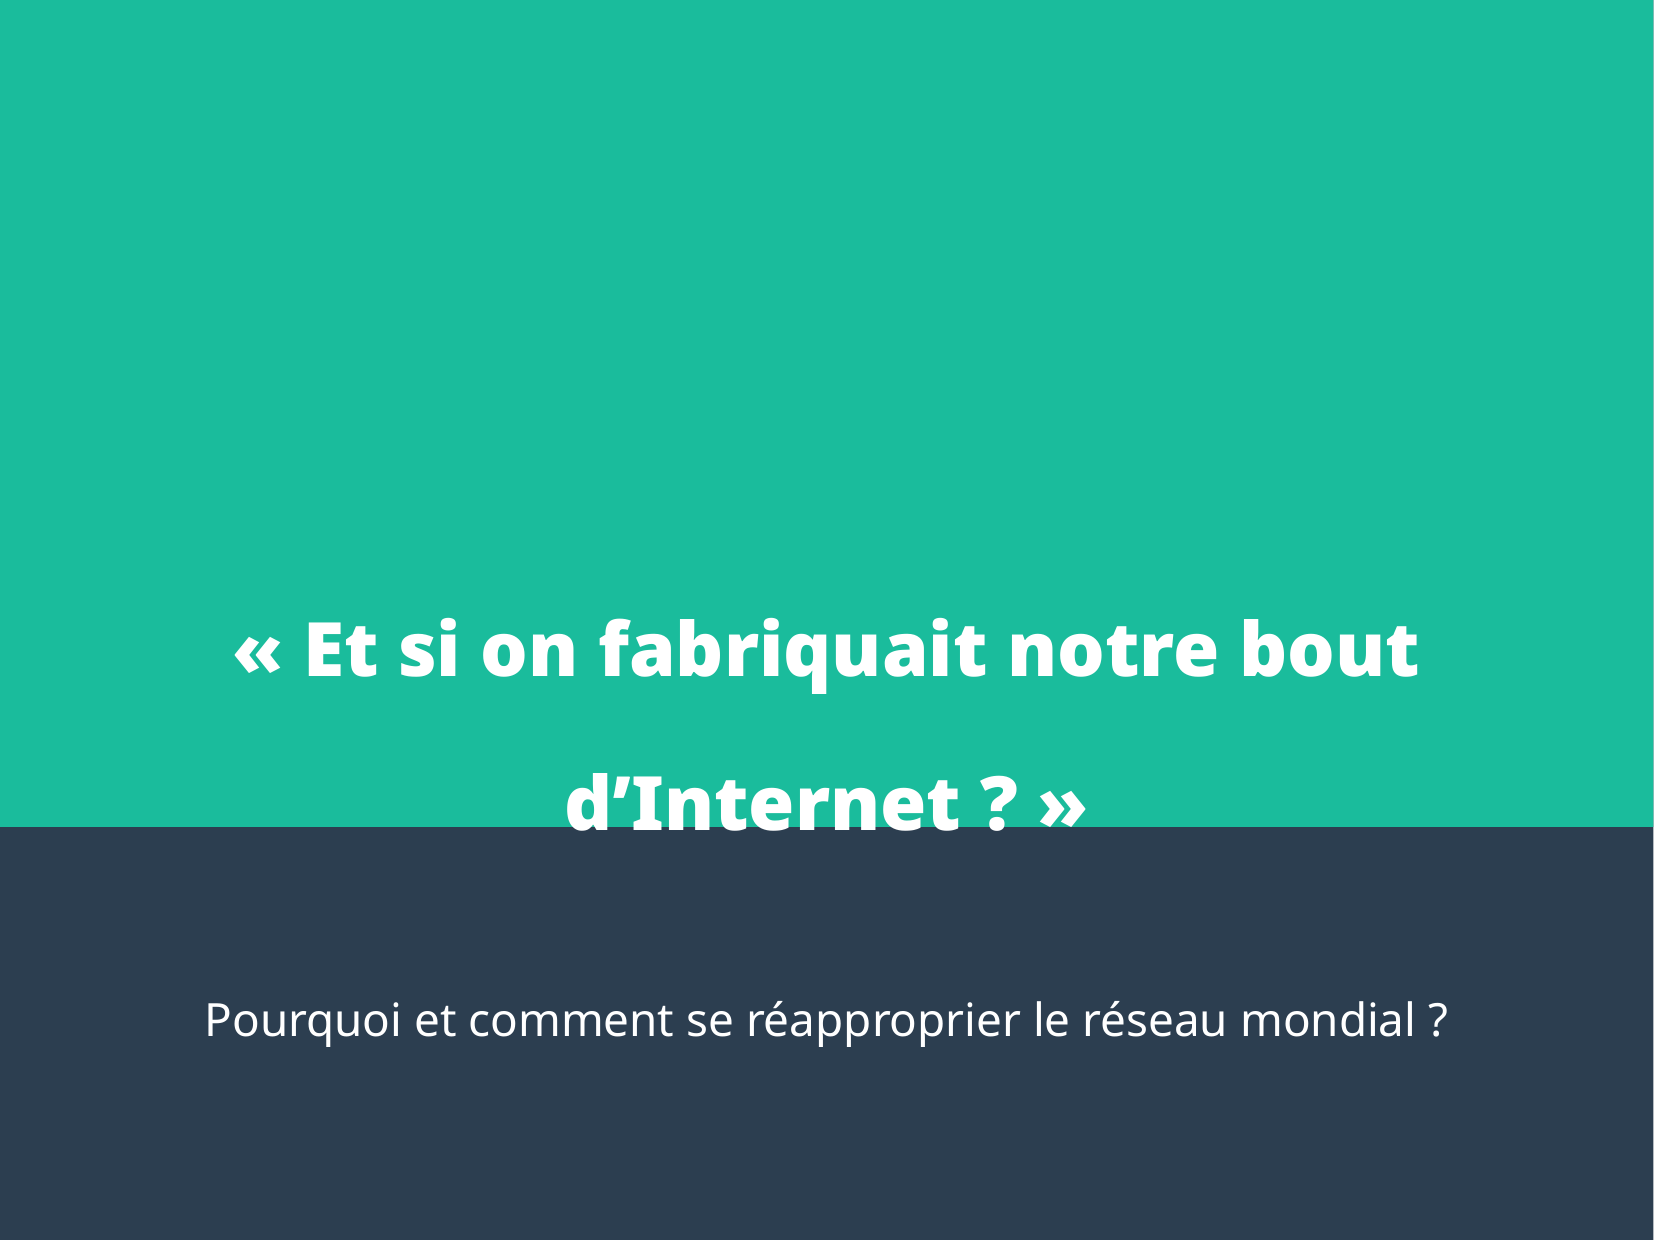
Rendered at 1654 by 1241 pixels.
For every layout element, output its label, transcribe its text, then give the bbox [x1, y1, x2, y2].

title « Et si on fabriquait notre bout d’Internet ? » [59, 567, 1595, 830]
subtitle Pourquoi et comment se réapproprier le réseau mondial ? [59, 856, 1595, 1182]
